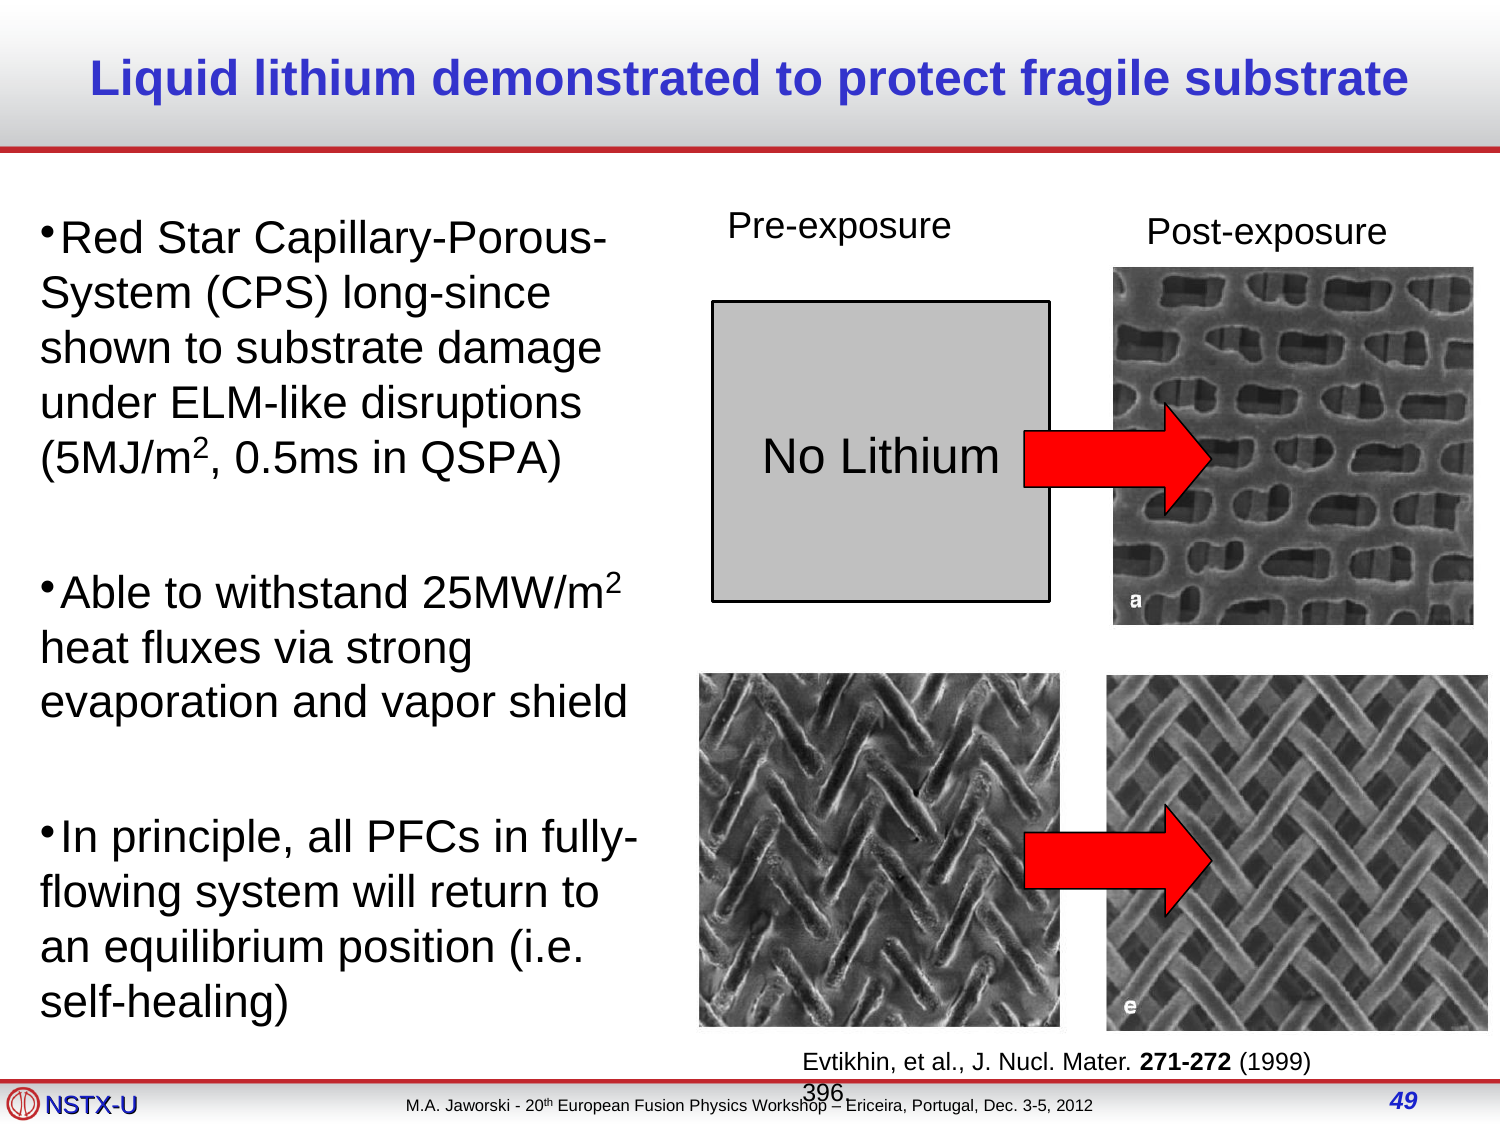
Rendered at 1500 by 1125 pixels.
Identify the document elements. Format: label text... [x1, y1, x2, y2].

picture [680, 663, 1072, 1039]
title Liquid lithium demonstrated to protect fragile substrate [0, 0, 1500, 158]
text_box No Lithium [712, 302, 1050, 602]
picture [1102, 258, 1483, 634]
list Red Star Capillary-Porous-System (CPS) long-since shown to substrate damage under ELM-like disruptions (5MJ/m2, 0.5ms in QSPA) Able to withstand 25MW/m2 heat fluxes via strong evaporation and vapor shield In principle, all PFCs in fully-flowing system will return to an equilibrium position (i.e. self-healing) [24, 200, 676, 1051]
text_box [1024, 804, 1212, 917]
text_box Pre-exposure [712, 191, 1051, 249]
text_box Post-exposure [1131, 197, 1470, 255]
text_box [1024, 402, 1212, 516]
picture [1092, 664, 1497, 1040]
text_box Evtikhin, et al., J. Nucl. Mater. 271-272 (1999) 396. [787, 1036, 1383, 1080]
text_box 49 [1374, 1076, 1500, 1124]
